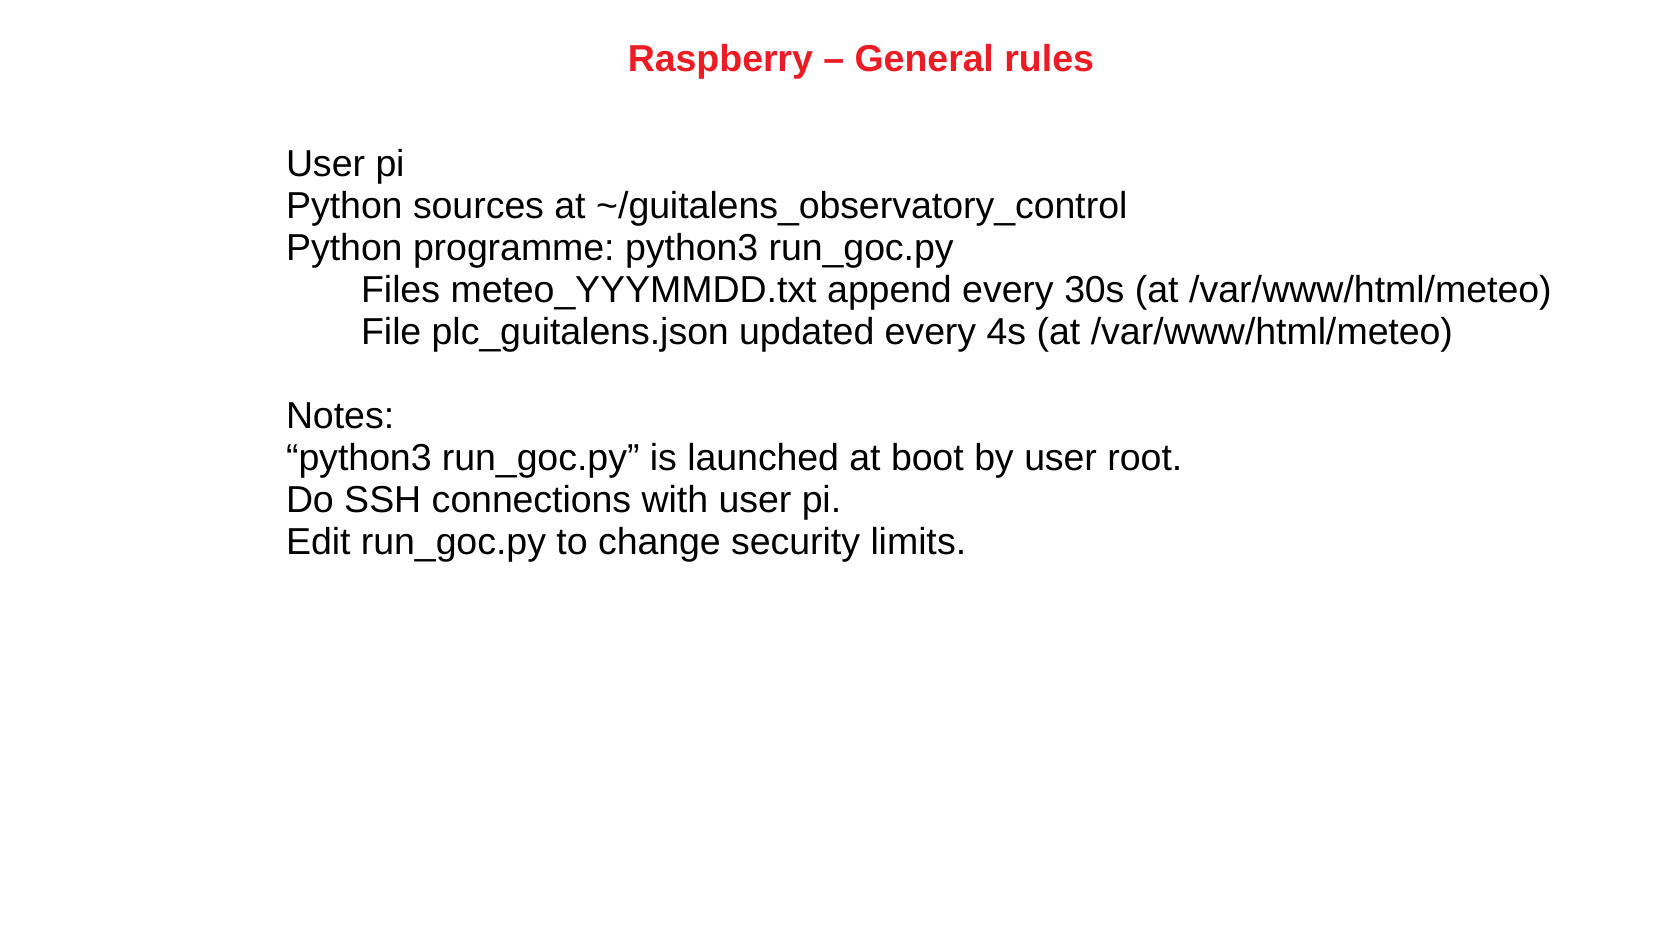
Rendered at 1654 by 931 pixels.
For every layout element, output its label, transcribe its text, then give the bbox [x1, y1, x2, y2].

text_box Raspberry – General rules [613, 30, 1109, 91]
text_box User pi Python sources at ~/guitalens_observatory_control Python programme: python3 run_goc.py Files meteo_YYYMMDD.txt append every 30s (at /var/www/html/meteo) File plc_guitalens.json updated every 4s (at /var/www/html/meteo) Notes: “python3 run_goc.py” is launched at boot by user root. Do SSH connections with user pi. Edit run_goc.py to change security limits. [271, 135, 1567, 570]
